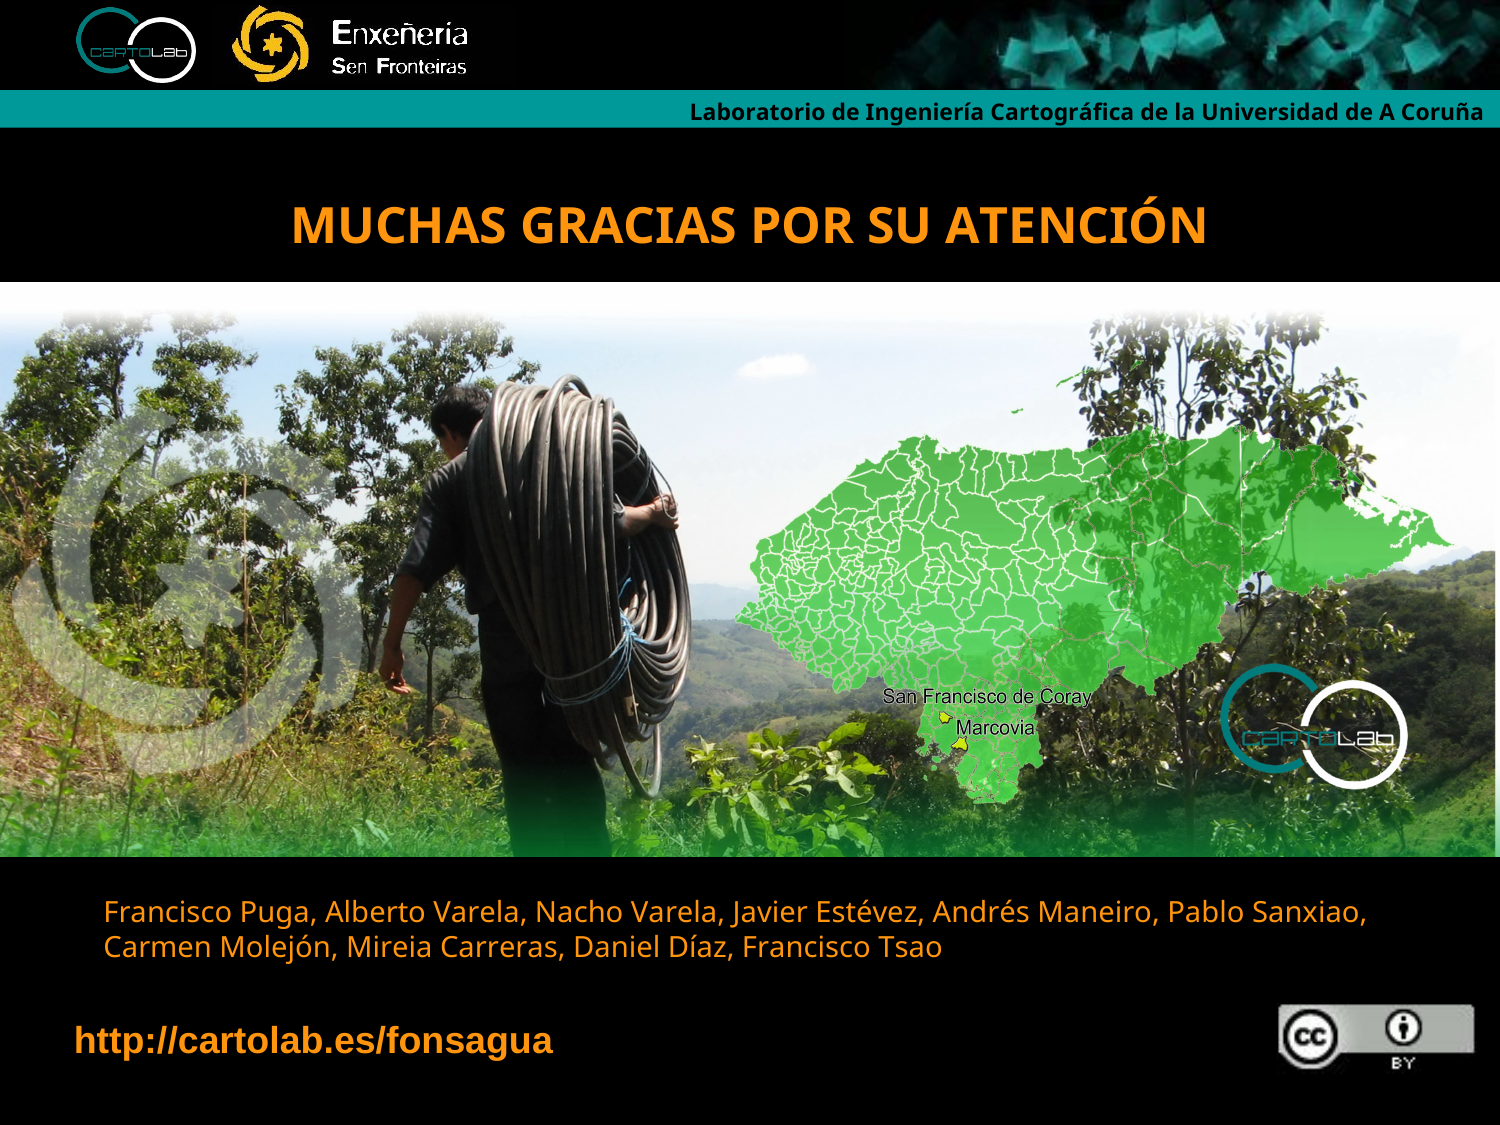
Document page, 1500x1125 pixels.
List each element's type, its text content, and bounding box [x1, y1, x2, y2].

picture [844, 0, 1500, 90]
picture [212, 5, 516, 86]
text_box http://cartolab.es/fonsagua [59, 1008, 591, 1069]
picture [1277, 1003, 1477, 1074]
picture [0, 282, 1500, 857]
text_box Francisco Puga, Alberto Varela, Nacho Varela, Javier Estévez, Andrés Maneiro, Pablo Sanxiao, Carmen Molejón, Mireia Carreras, Daniel Díaz, Francisco Tsao [88, 885, 1447, 971]
text_box MUCHAS GRACIAS POR SU ATENCIÓN [174, 186, 1326, 262]
picture [76, 7, 196, 83]
